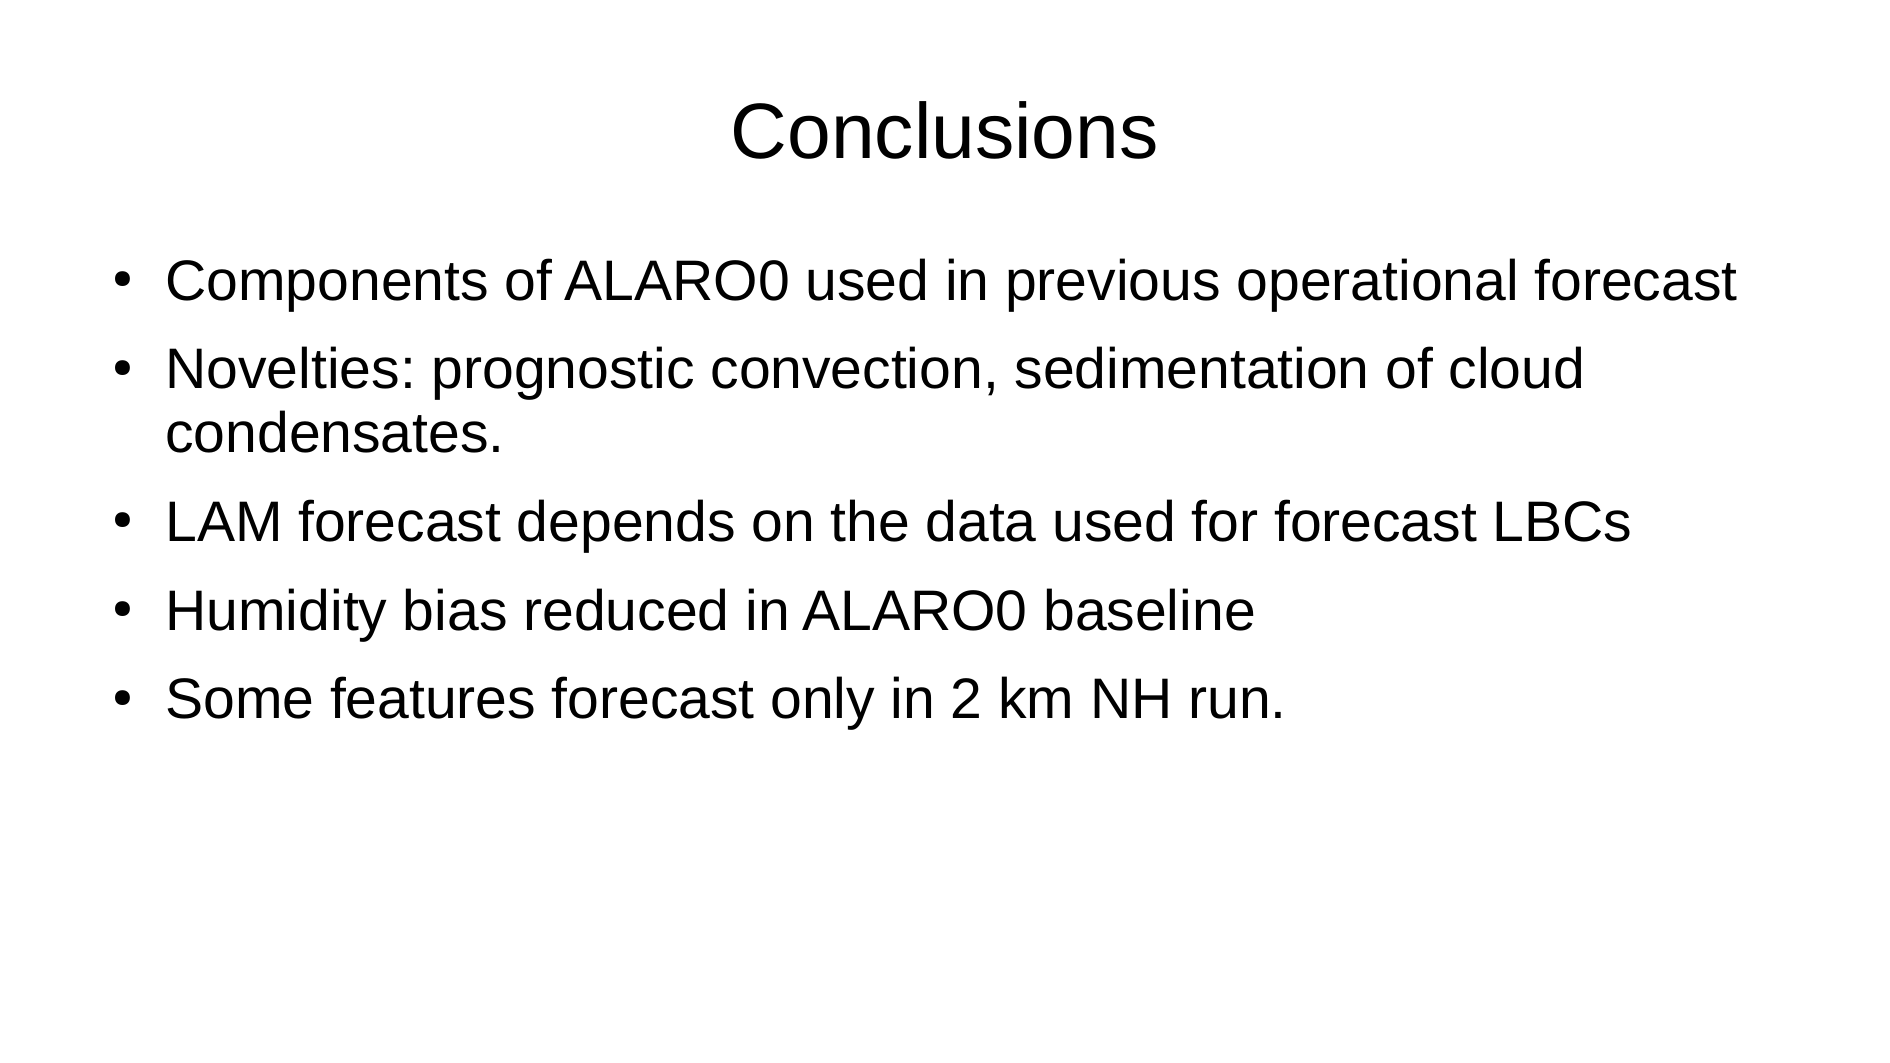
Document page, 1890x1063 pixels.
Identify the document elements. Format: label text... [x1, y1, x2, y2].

title Conclusions [94, 42, 1796, 220]
list Components of ALARO0 used in previous operational forecast Novelties: prognostic convection, sedimentation of cloud condensates. LAM forecast depends on the data used for forecast LBCs Humidity bias reduced in ALARO0 baseline Some features forecast only in 2 km NH run. [94, 248, 1758, 866]
